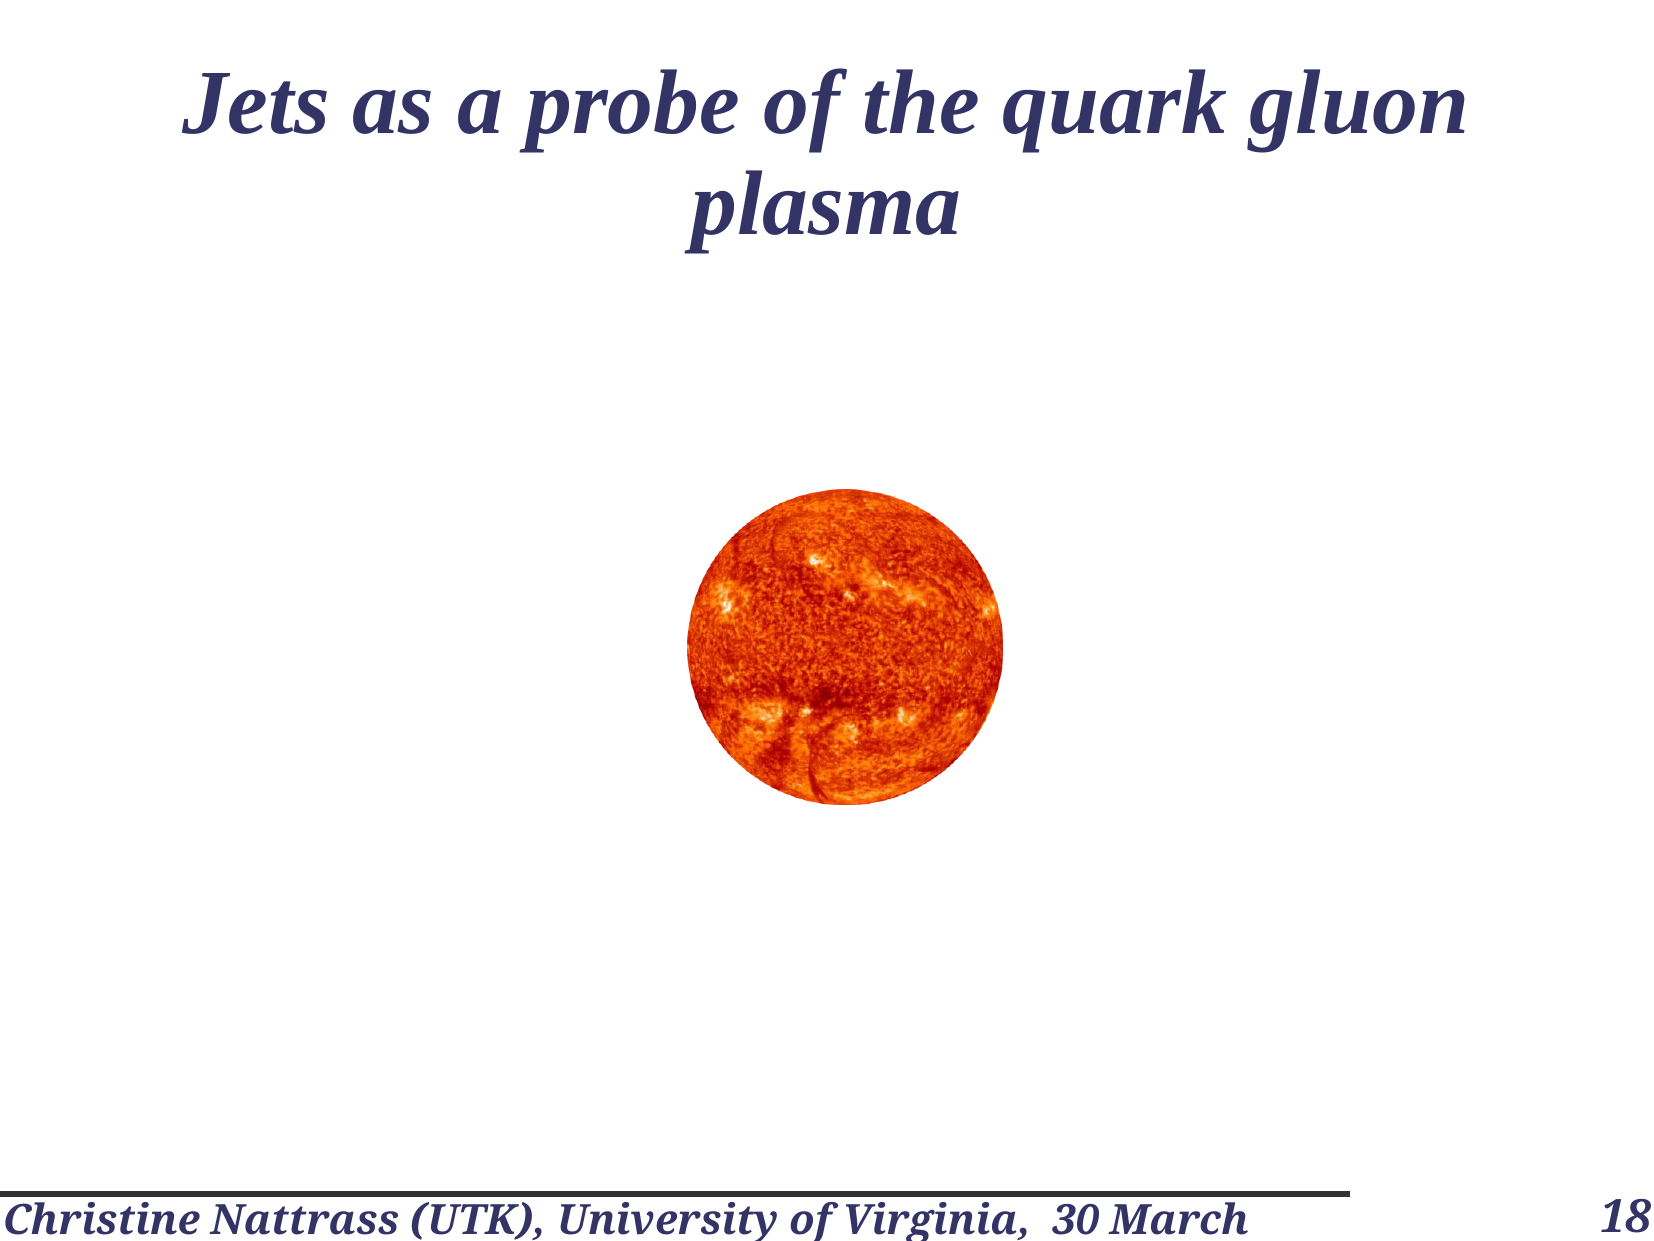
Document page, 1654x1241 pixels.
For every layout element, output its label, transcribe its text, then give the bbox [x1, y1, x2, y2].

title Jets as a probe of the quark gluon plasma [82, 49, 1571, 257]
picture [687, 489, 1003, 805]
